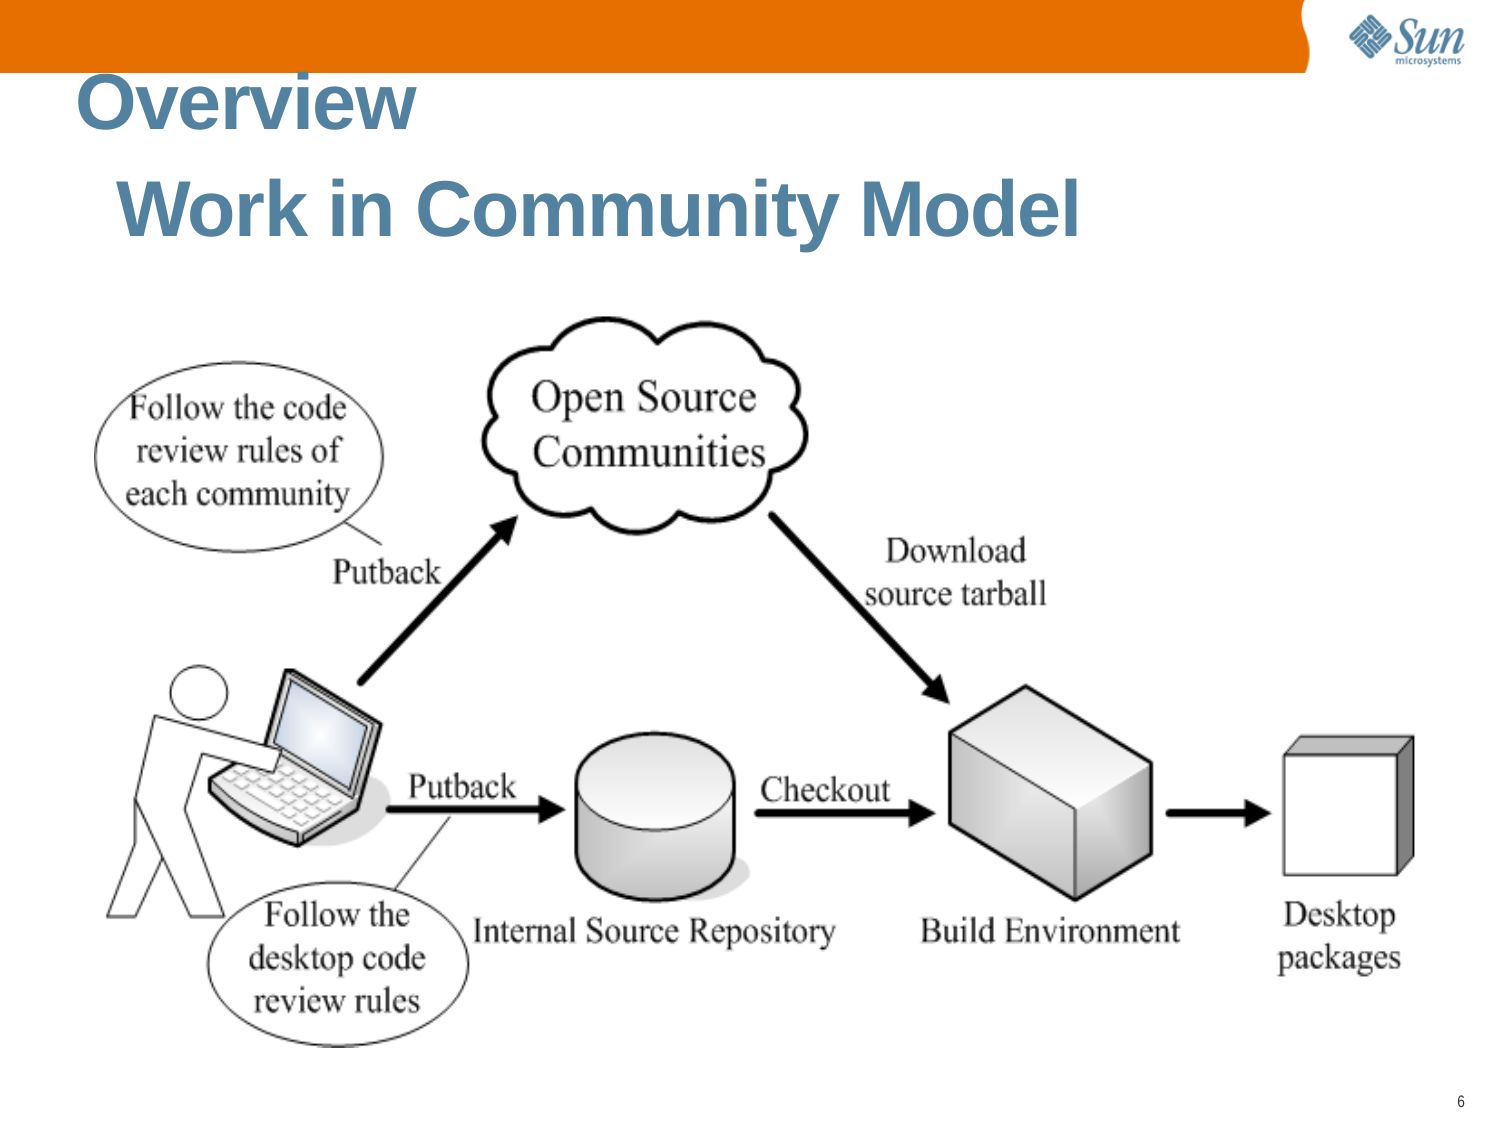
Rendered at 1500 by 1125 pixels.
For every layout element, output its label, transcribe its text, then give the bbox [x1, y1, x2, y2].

picture [0, 0, 1500, 73]
title Overview Work in Community Model [75, 87, 1479, 283]
picture [94, 315, 1471, 1049]
